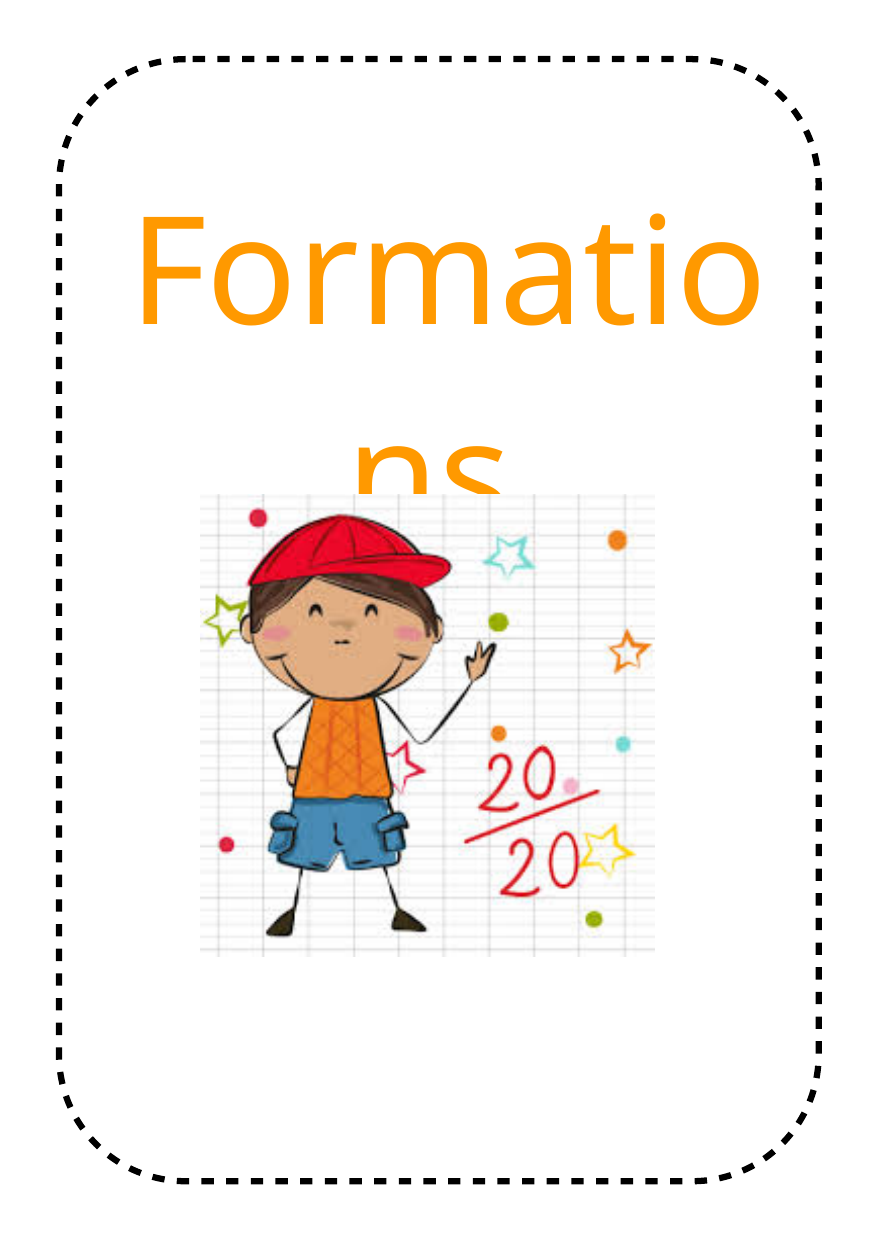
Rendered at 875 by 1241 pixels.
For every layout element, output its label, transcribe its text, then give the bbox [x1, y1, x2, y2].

picture [200, 494, 655, 957]
title Formations [106, 164, 792, 992]
